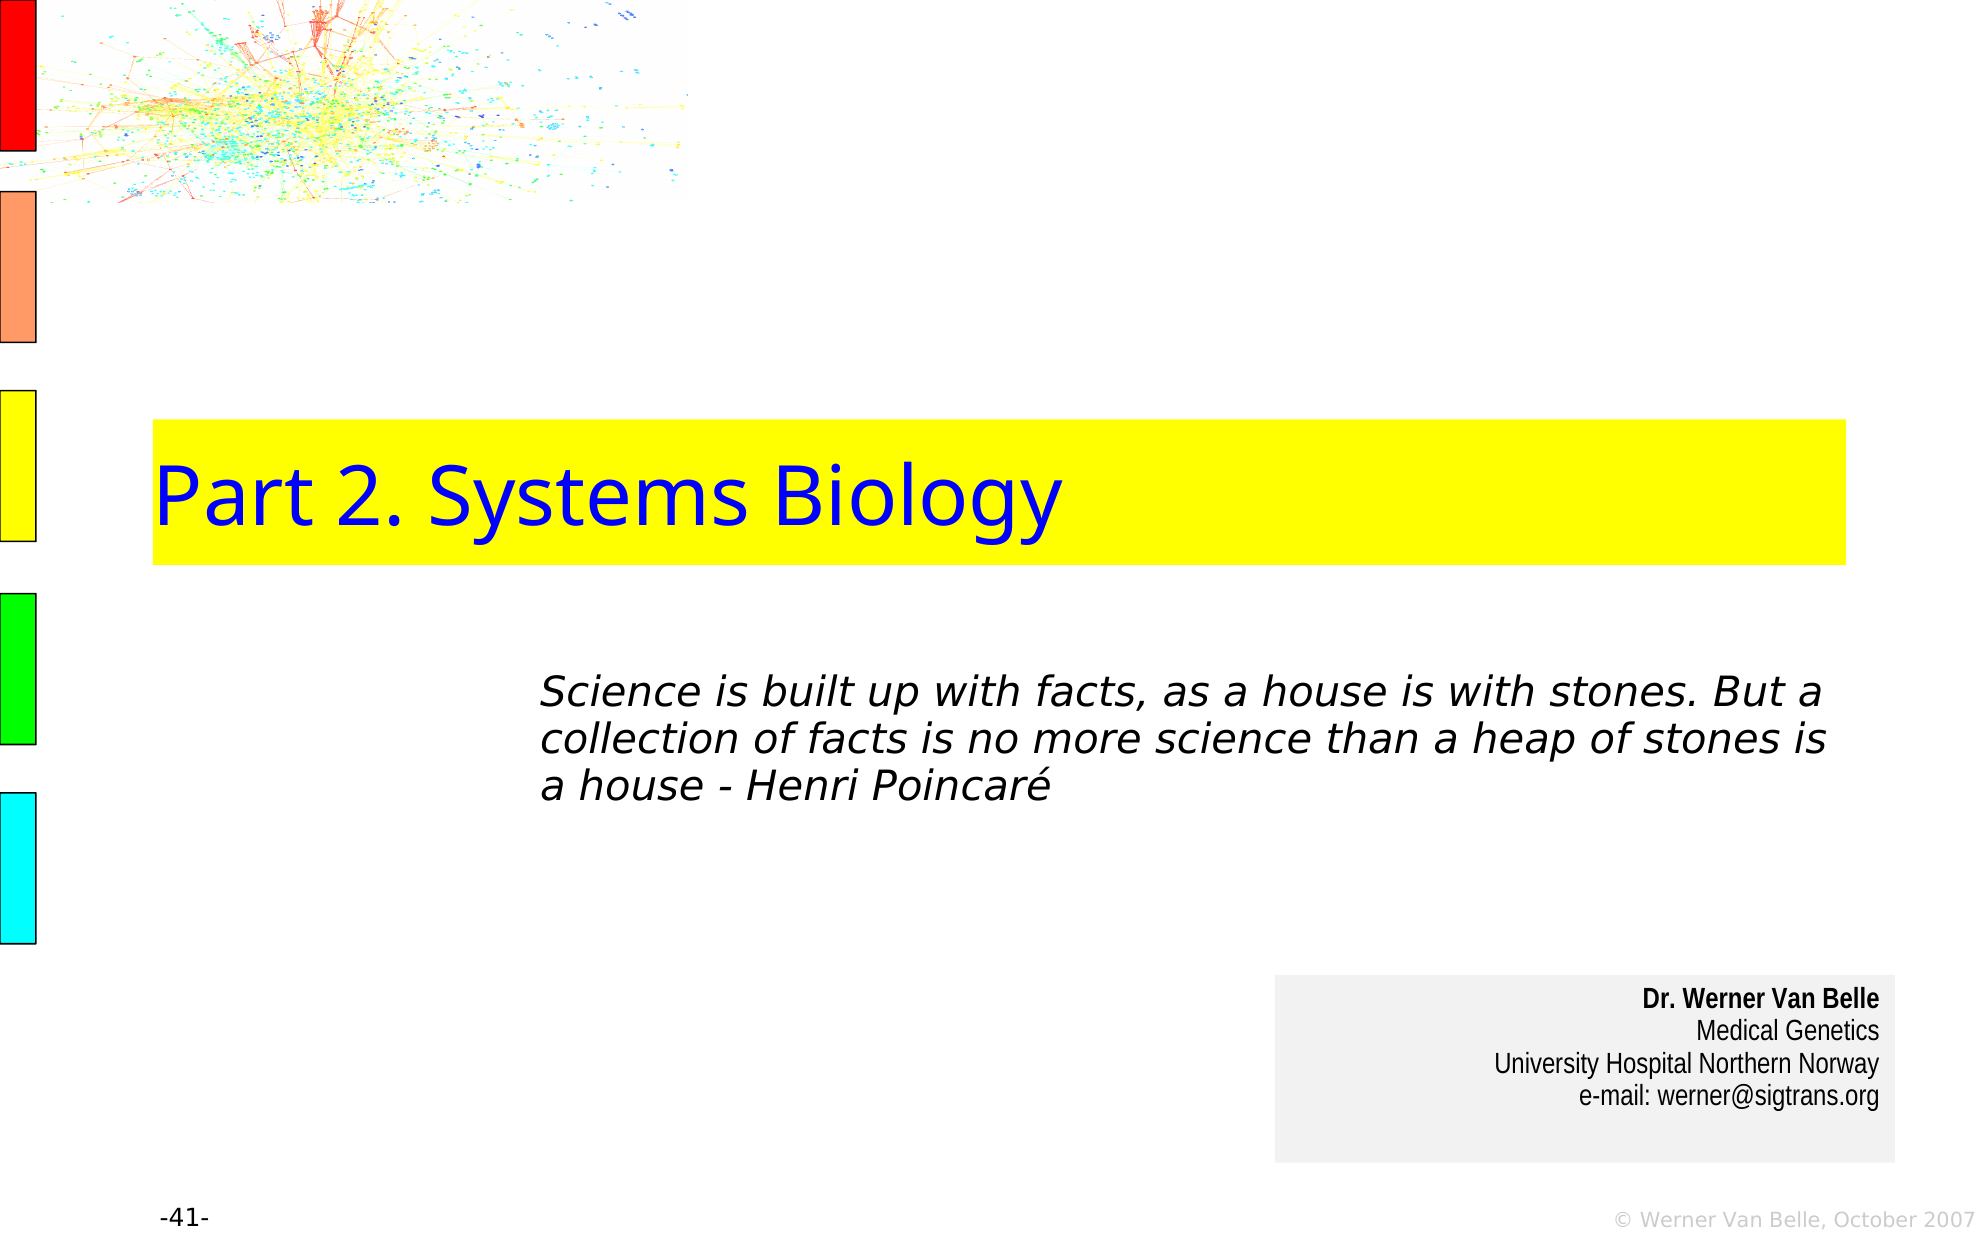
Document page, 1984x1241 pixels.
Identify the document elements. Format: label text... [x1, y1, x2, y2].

list Werner Van Belle, Nina Ånensen, Ingvild Haaland, Øystein Bruserud, Kjell-Arild Høgda, Bjørn Tore Gjertsen; Correlation Analysis of 2Dimensional Gel Electrophoretic Protein Patterns and Biological Variables; BMC Bioinformatics volume 7; nr 198; April 2006 Nina Ånensen, Ingvild Haaland, live D'Santos, Werner Van Belle, Bjørn Tore Gjertsen; Proteomics of p53 in Diagnostics and Therapy of Acute Myeloid Leukemia; Current Pharmaceutical Biotechnology; Bentham Science Publishers Ltd; Volume 7; nr 3; July 2006 Werner Van Belle, Nancy Gerits, Kirsti Jakobsen, Vigdis Brox, Marijke Van Ghelue, Ugo Moens; Confidence Intervals on Microarray Measurements of Differentially Expressed Genes: A Case study on the effects of MK5, TAF4 and FKRP on the Transcriptome; Gene Regulation and Systems Biology, Libertas Academus Press; nr 1; pages 52-72: May 2007 [0, 0, 688, 203]
text_box Science is built up with facts, as a house is with stones. But a collection of facts is no more science than a heap of stones is a house - Henri Poincaré [525, 661, 1853, 820]
text_box Dr. Werner Van Belle Medical Genetics University Hospital Northern Norway e-mail: werner@sigtrans.org [1274, 974, 1895, 1163]
text_box Part 2. Systems Biology [152, 419, 1847, 565]
